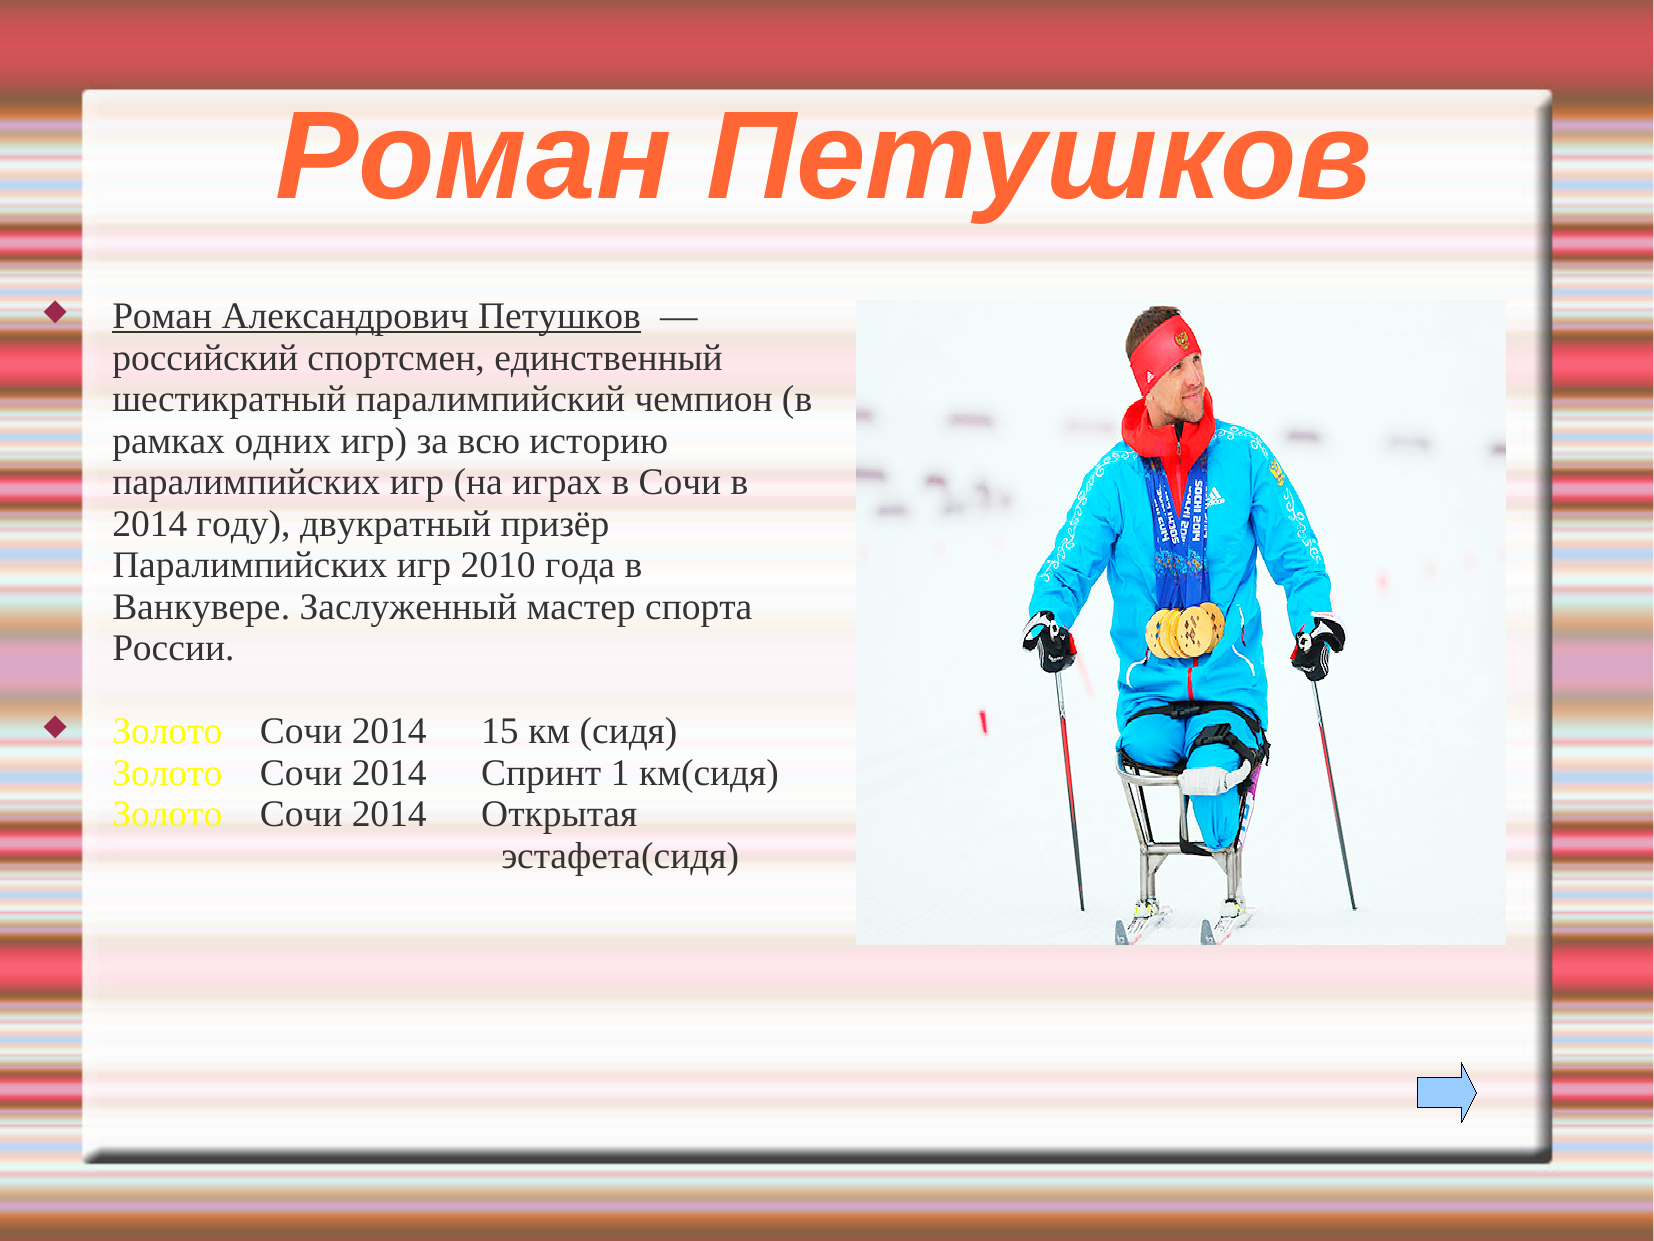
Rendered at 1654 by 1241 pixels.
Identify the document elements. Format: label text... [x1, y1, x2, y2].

text_box [1417, 1062, 1477, 1123]
list Роман Александрович Петушков — российский спортсмен, единственный шестикратный паралимпийский чемпион (в рамках одних игр) за всю историю паралимпийских игр (на играх в Сочи в 2014 году), двукратный призёр Паралимпийских игр 2010 года в Ванкувере. Заслуженный мастер спорта России. Золото Сочи 2014 15 км (сидя) Золото Сочи 2014 Спринт 1 км(сидя) Золото Сочи 2014 Открытая эстафета(сидя) [29, 295, 827, 1126]
title Роман Петушков [118, 59, 1531, 252]
picture [0, 0, 1654, 1241]
